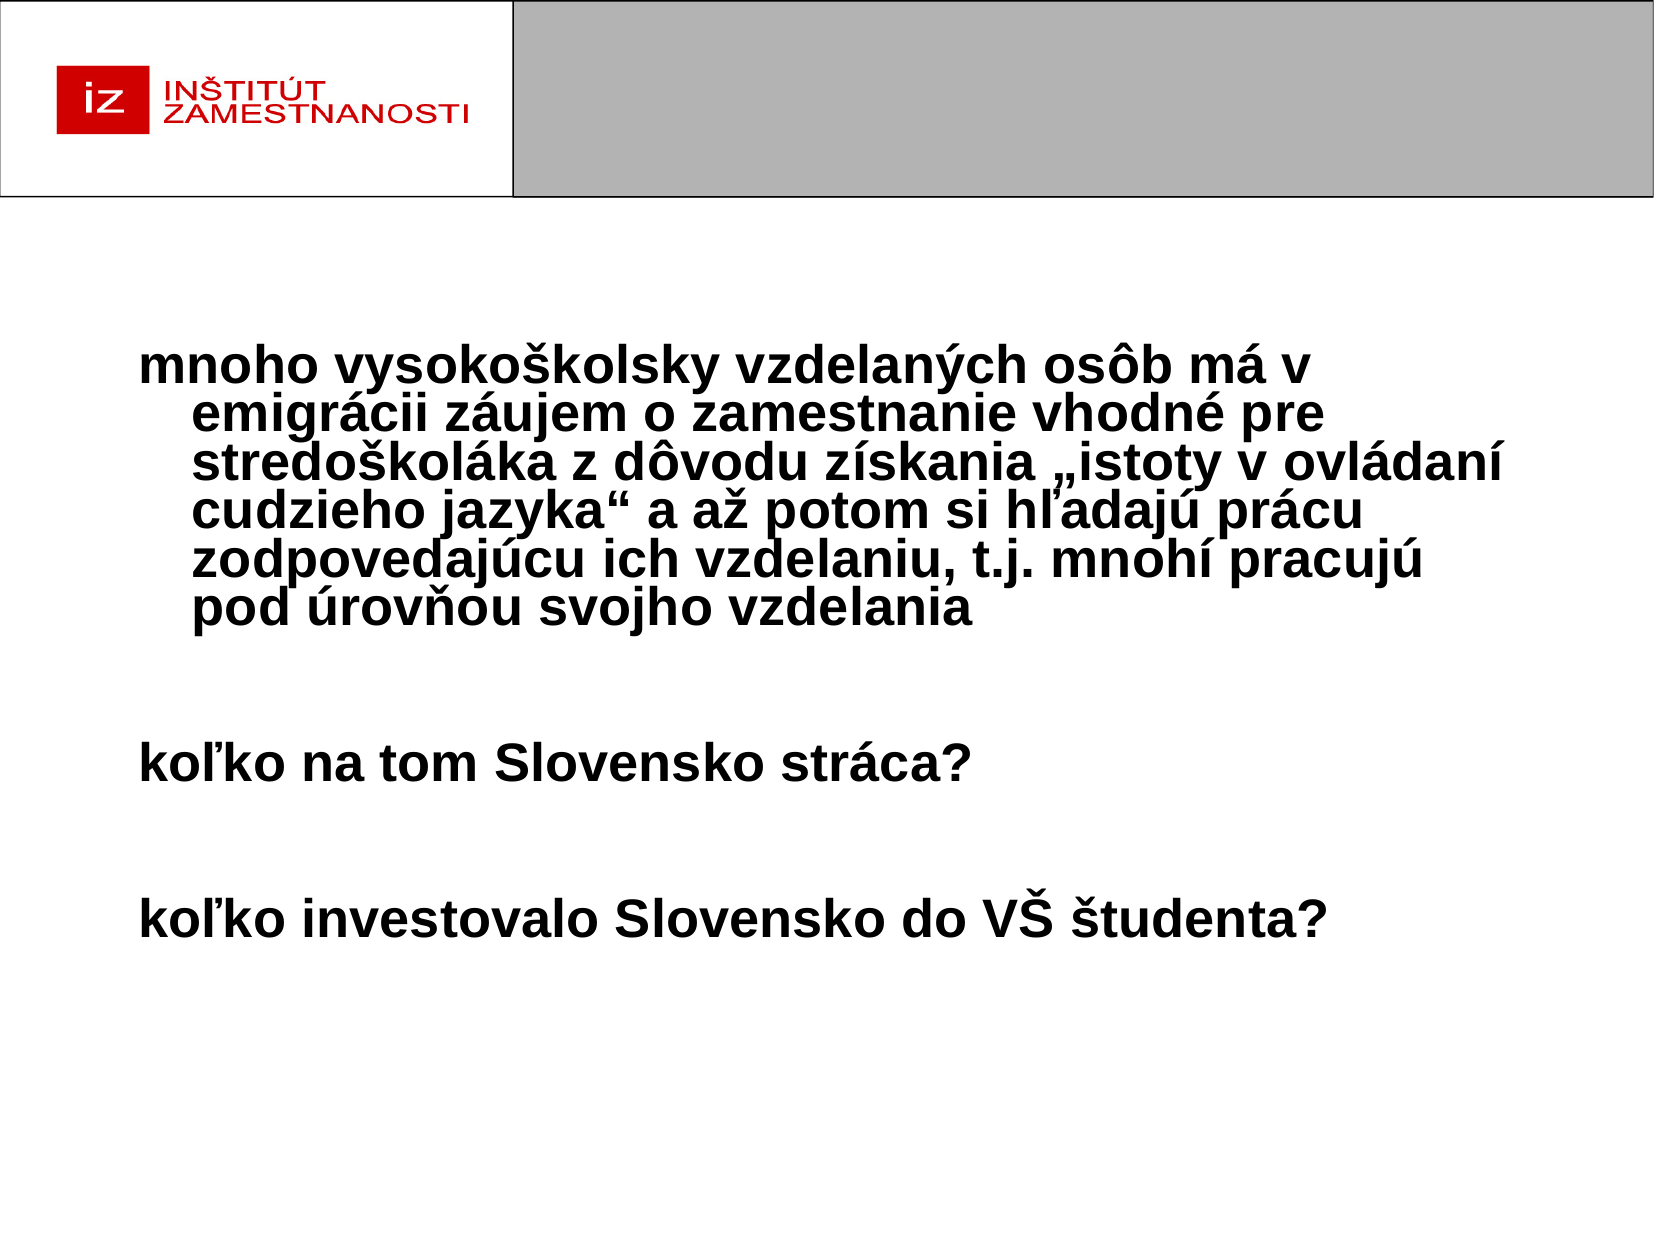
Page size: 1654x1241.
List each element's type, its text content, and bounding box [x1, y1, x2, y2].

picture [5, 6, 513, 190]
list mnoho vysokoškolsky vzdelaných osôb má v emigrácii záujem o zamestnanie vhodné pre stredoškoláka z dôvodu získania „istoty v ovládaní cudzieho jazyka“ a až potom si hľadajú prácu zodpovedajúcu ich vzdelaniu, t.j. mnohí pracujú pod úrovňou svojho vzdelania koľko na tom Slovensko stráca? koľko investovalo Slovensko do VŠ študenta? [121, 344, 1534, 1127]
text_box [0, 0, 1654, 197]
